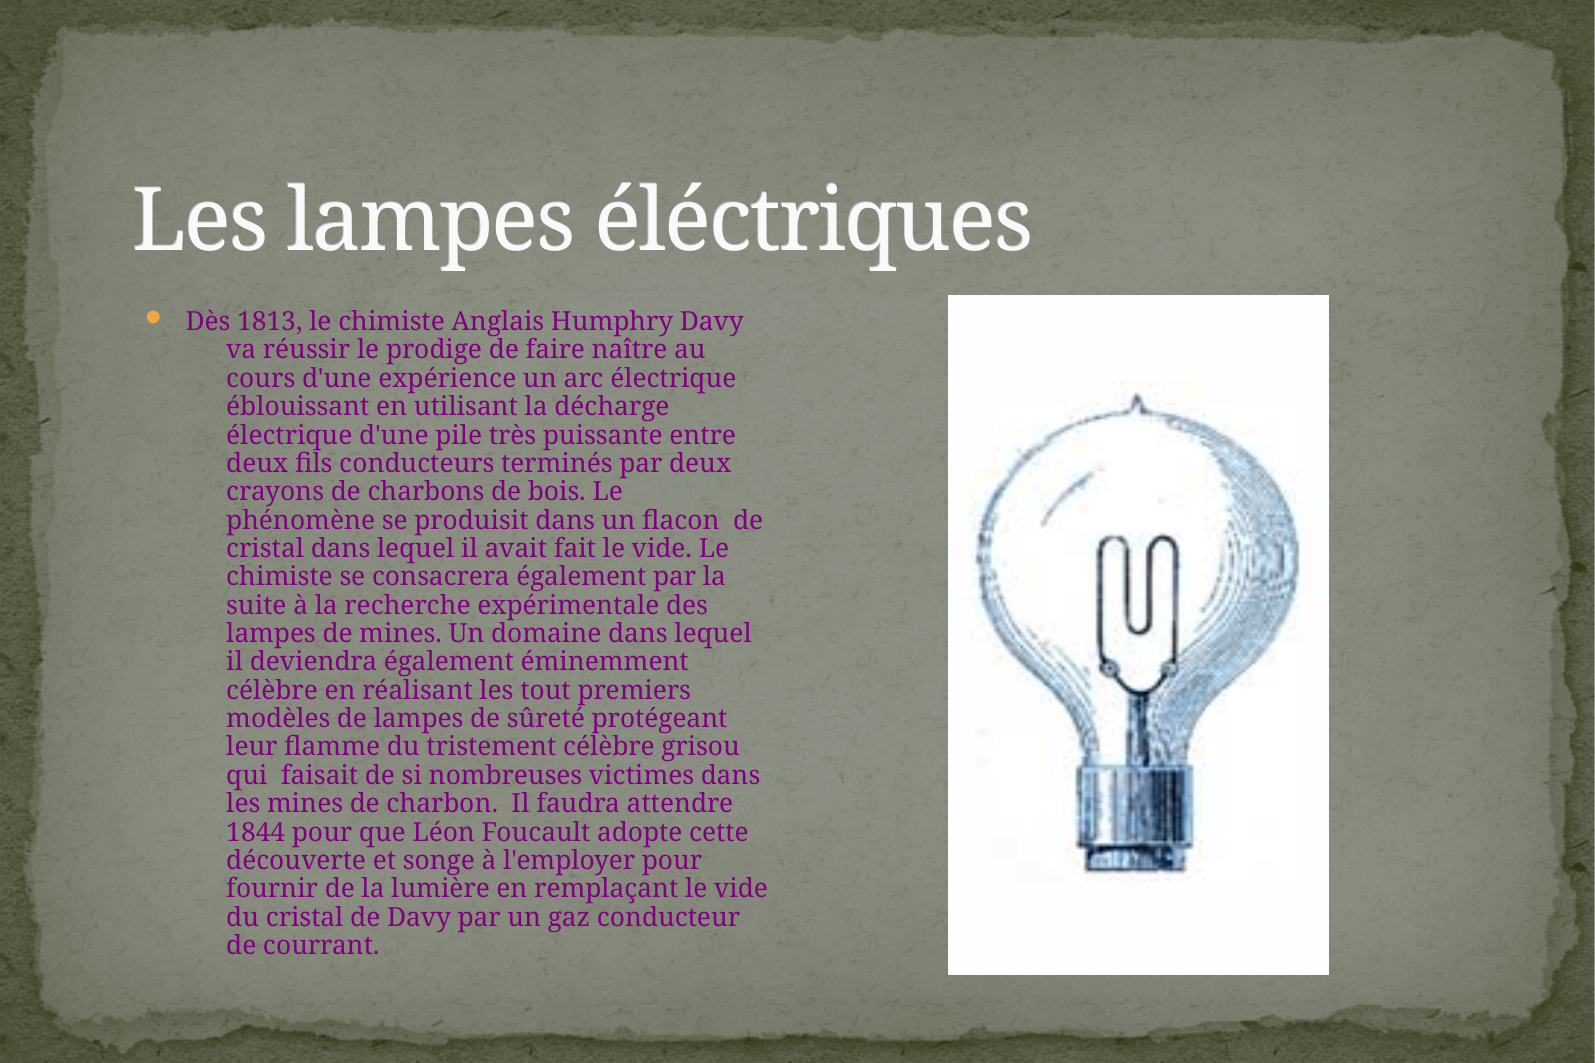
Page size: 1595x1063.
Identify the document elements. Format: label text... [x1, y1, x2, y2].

picture [948, 295, 1329, 975]
title Les lampes éléctriques [117, 98, 1479, 277]
list Dès 1813, le chimiste Anglais Humphry Davy va réussir le prodige de faire naître au cours d'une expérience un arc électrique éblouissant en utilisant la décharge électrique d'une pile très puissante entre deux fils conducteurs terminés par deux crayons de charbons de bois. Le phénomène se produisit dans un flacon de cristal dans lequel il avait fait le vide. Le chimiste se consacrera également par la suite à la recherche expérimentale des lampes de mines. Un domaine dans lequel il deviendra également éminemment célèbre en réalisant les tout premiers modèles de lampes de sûreté protégeant leur flamme du tristement célèbre grisou qui faisait de si nombreuses victimes dans les mines de charbon. Il faudra attendre 1844 pour que Léon Foucault adopte cette découverte et songe à l'employer pour fournir de la lumière en remplaçant le vide du cristal de Davy par un gaz conducteur de courrant. [130, 300, 857, 971]
